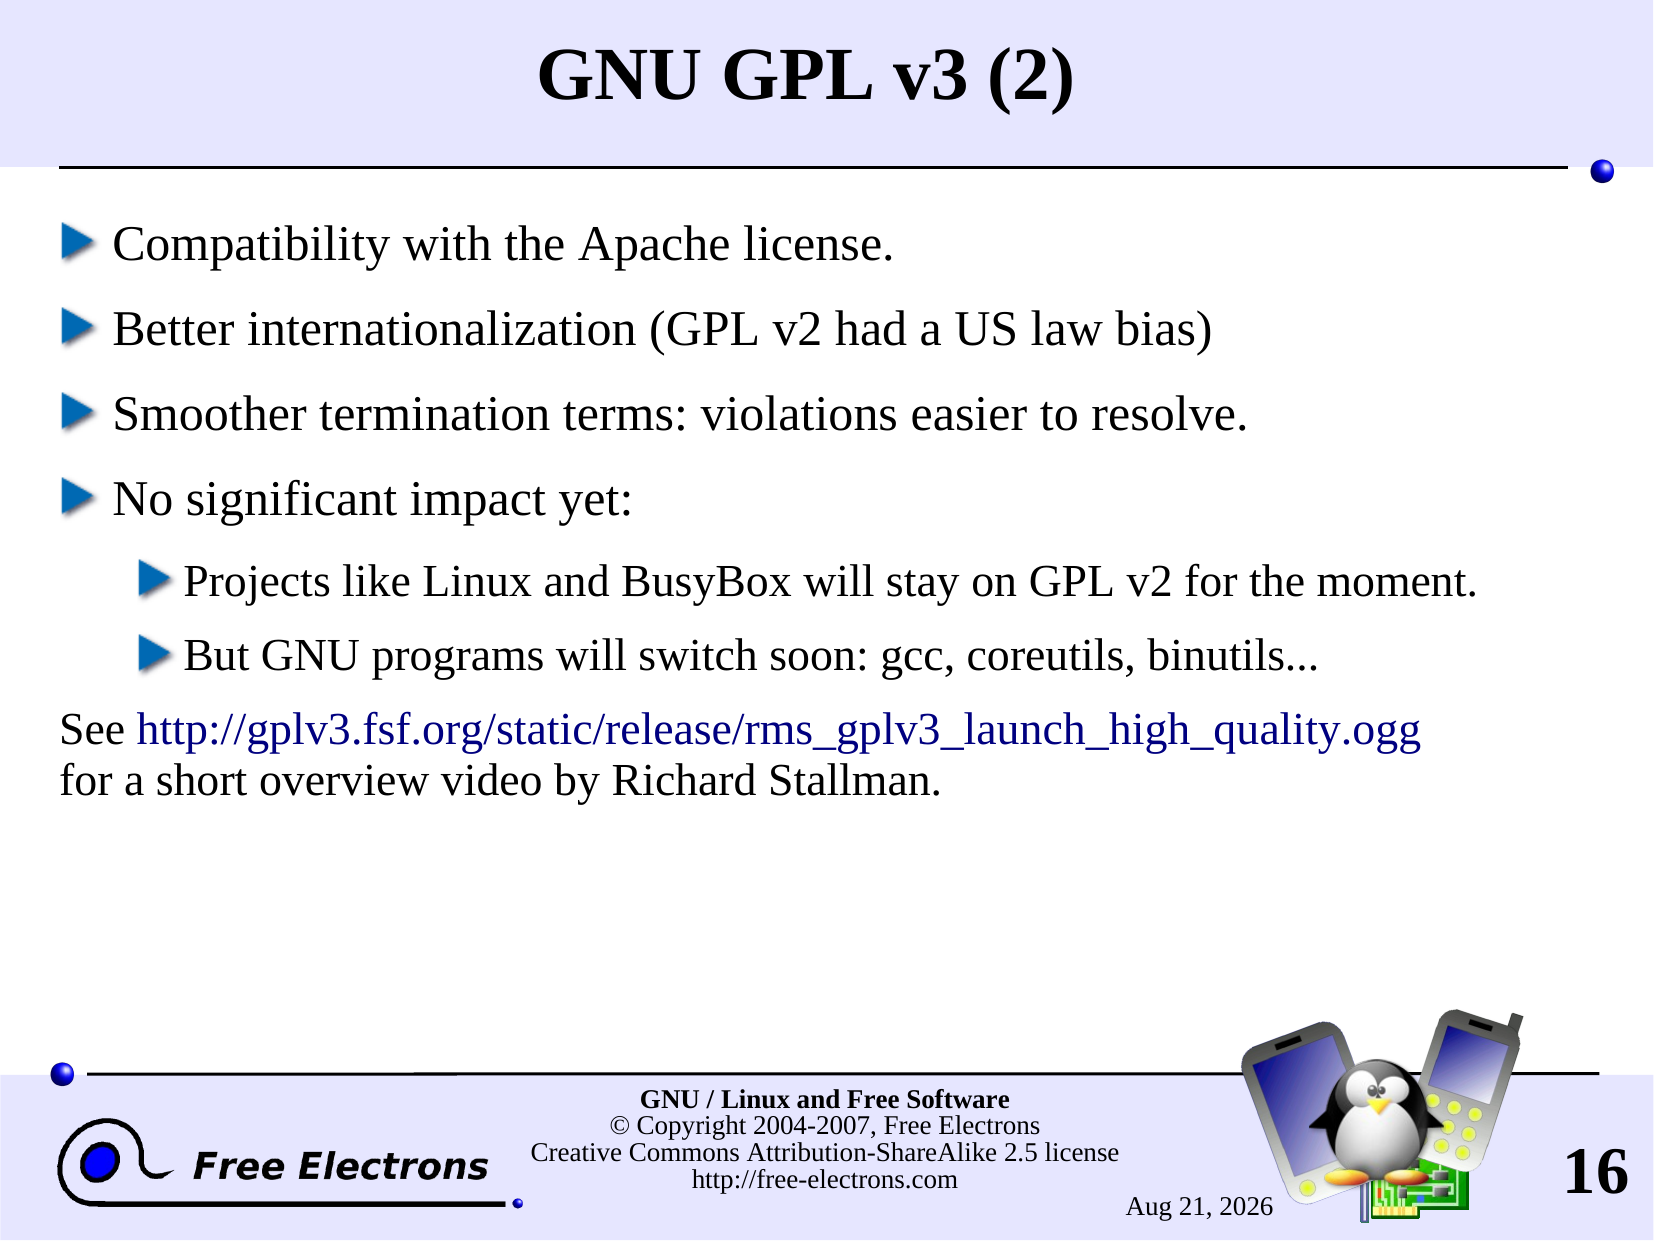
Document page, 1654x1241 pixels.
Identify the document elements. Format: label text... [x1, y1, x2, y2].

picture [50, 1107, 527, 1216]
list Compatibility with the Apache license. Better internationalization (GPL v2 had a US law bias) Smoother termination terms: violations easier to resolve. No significant impact yet: Projects like Linux and BusyBox will stay on GPL v2 for the moment. But GNU programs will switch soon: gcc, coreutils, binutils... See http://gplv3.fsf.org/static/release/rms_gplv3_launch_high_quality.ogg for a short overview video by Richard Stallman. [41, 216, 1597, 1066]
title GNU GPL v3 (2) [60, 25, 1551, 124]
picture [1231, 1066, 1521, 1241]
